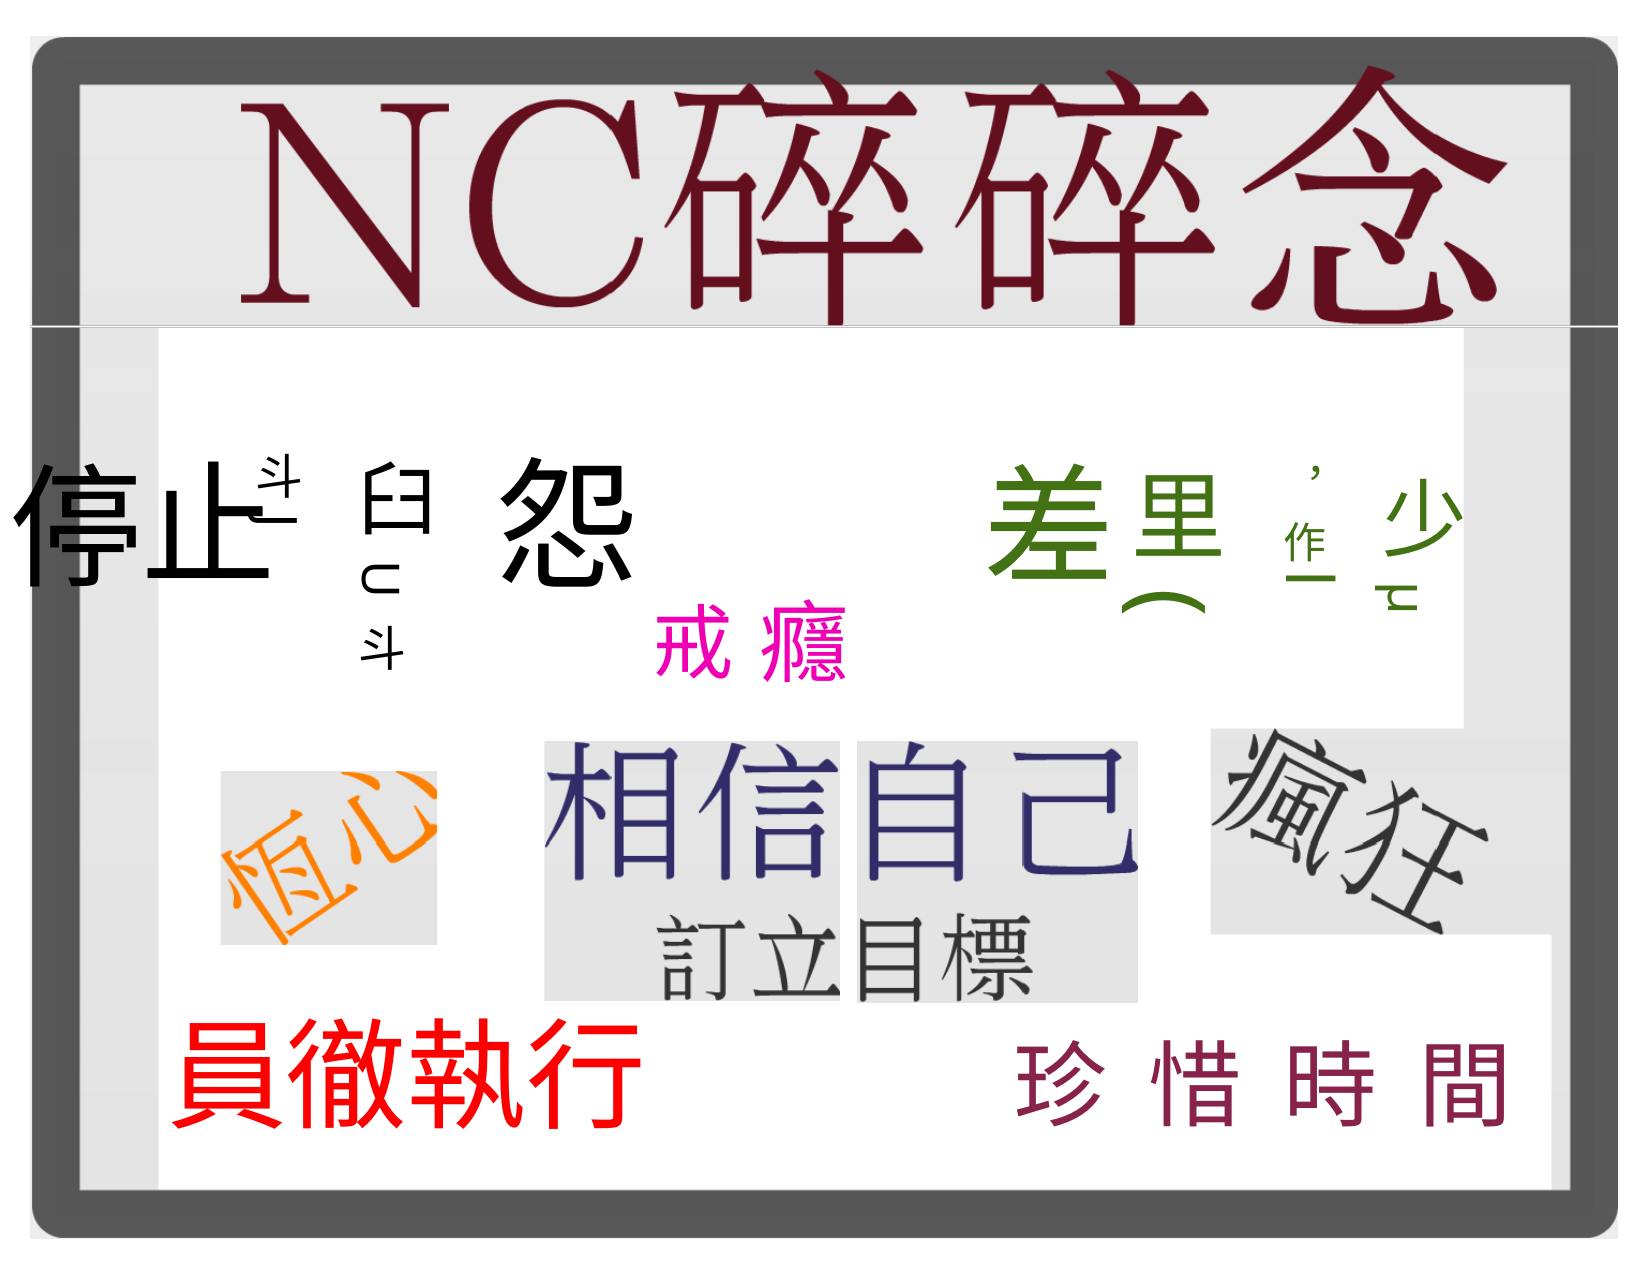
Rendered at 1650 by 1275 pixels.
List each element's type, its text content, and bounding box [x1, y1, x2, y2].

text_box 員徹執行 [165, 999, 649, 1146]
text_box 珍惜時間 [1011, 1025, 1556, 1141]
text_box 少μ ，作l 里( 差 癮 戒 怨 臼U 斗斗J 止 停 [156, 450, 1515, 689]
text_box [30, 36, 1618, 1239]
